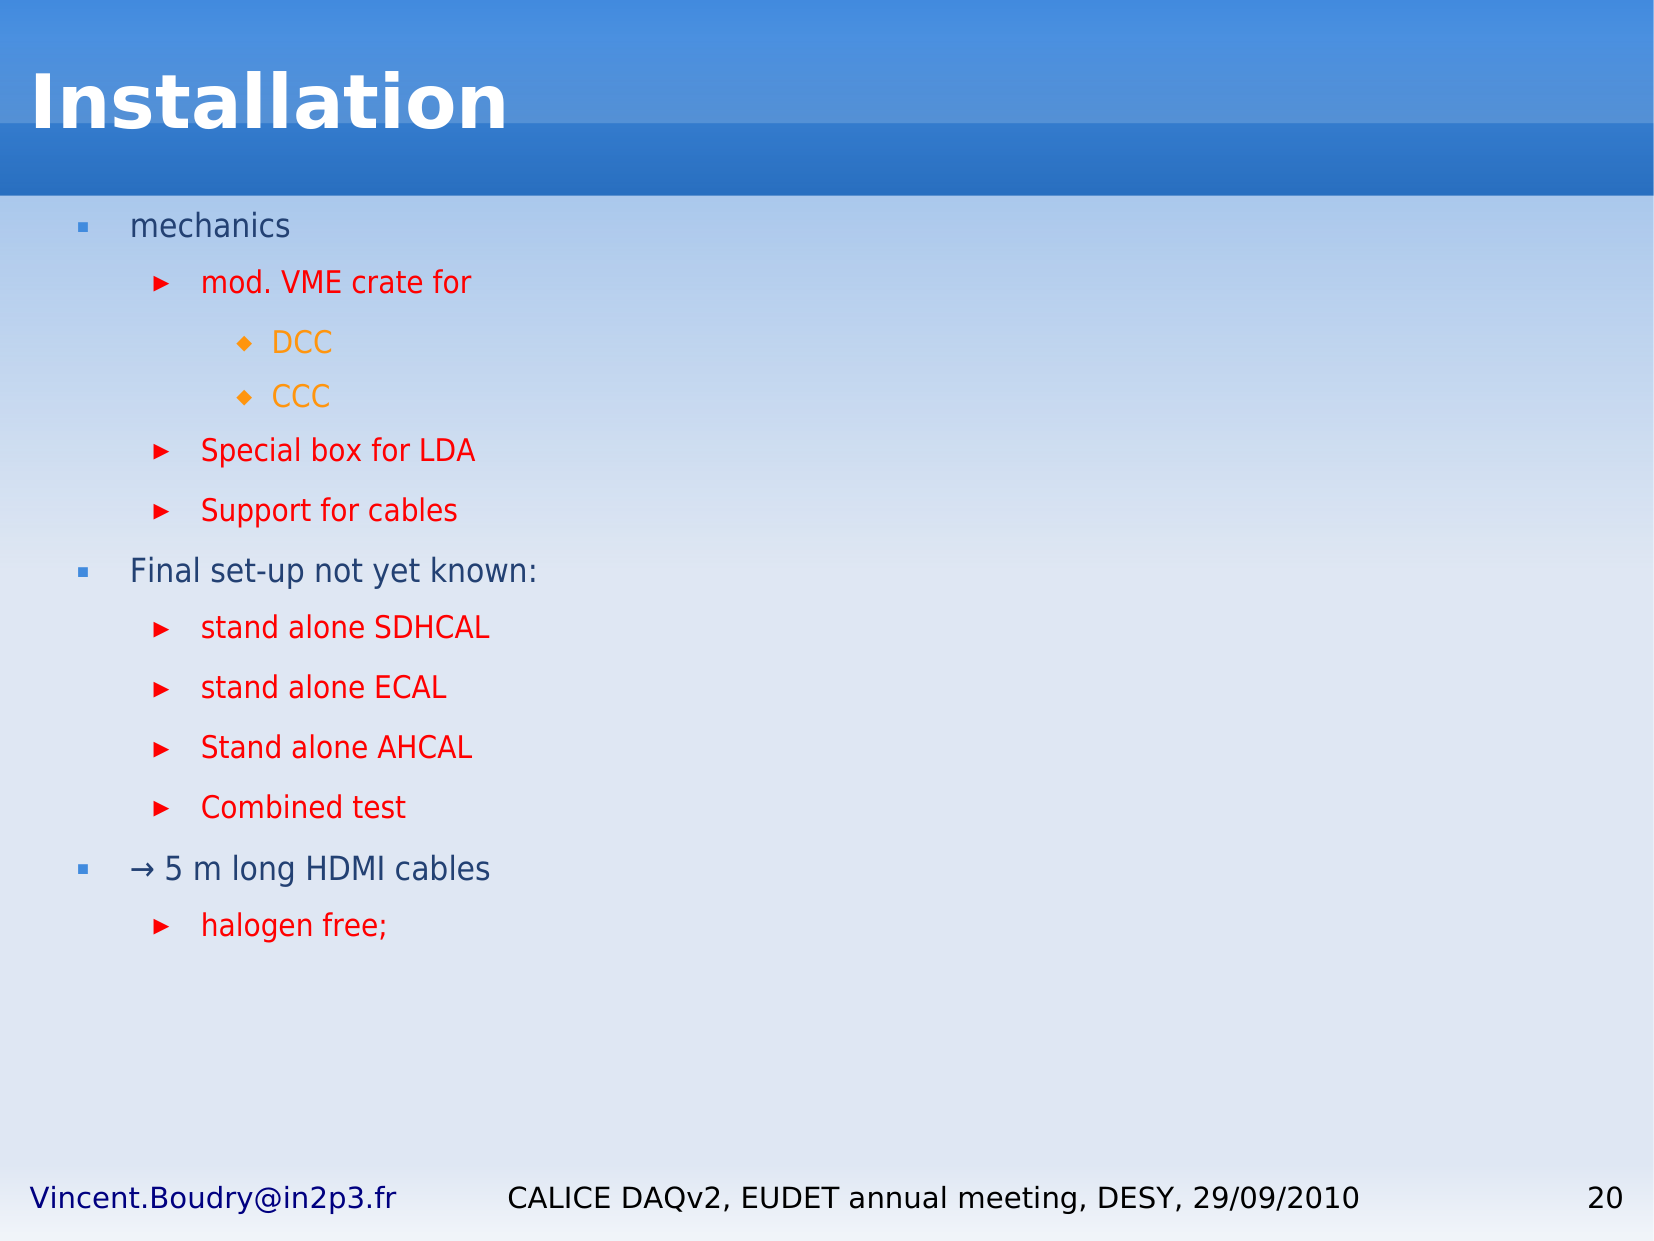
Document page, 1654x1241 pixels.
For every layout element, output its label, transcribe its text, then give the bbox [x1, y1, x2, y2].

list mechanics mod. VME crate for DCC CCC Special box for LDA Support for cables Final set-up not yet known: stand alone SDHCAL stand alone ECAL Stand alone AHCAL Combined test → 5 m long HDMI cables halogen free; [59, 206, 562, 1108]
title Installation [29, 0, 1654, 207]
picture [0, 0, 1654, 1241]
